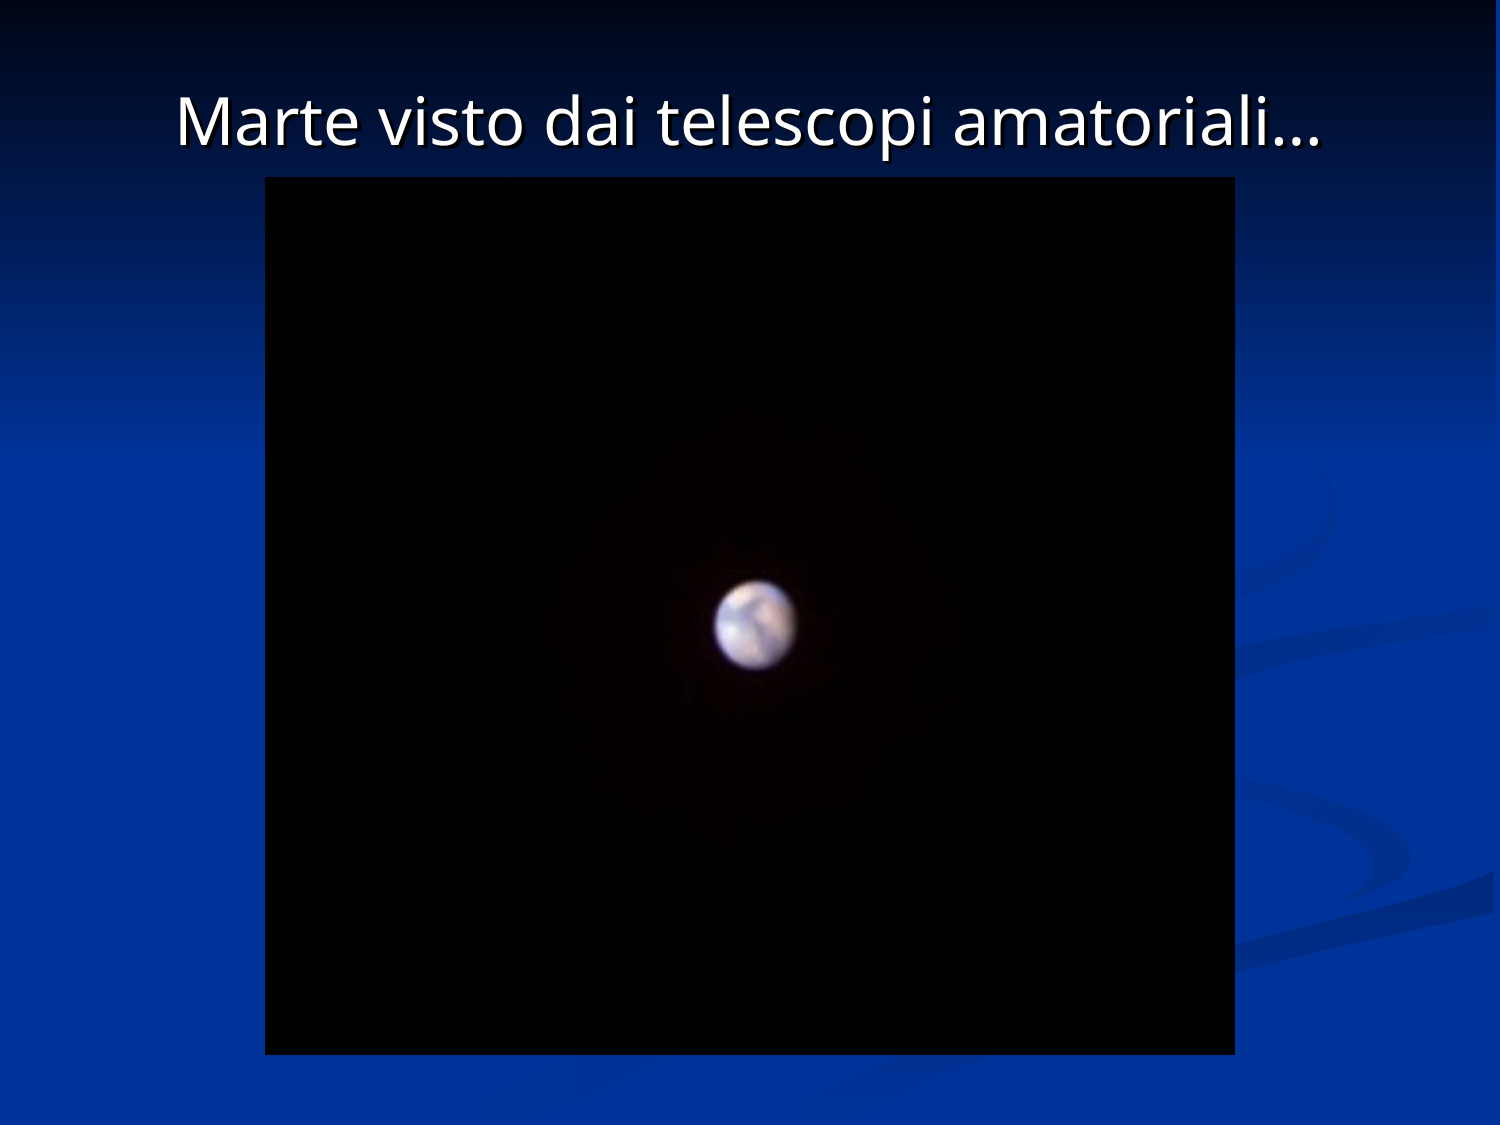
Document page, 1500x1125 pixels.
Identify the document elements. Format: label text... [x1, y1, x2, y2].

picture [265, 177, 1235, 1055]
text_box Marte visto dai telescopi amatoriali… [35, 70, 1465, 178]
